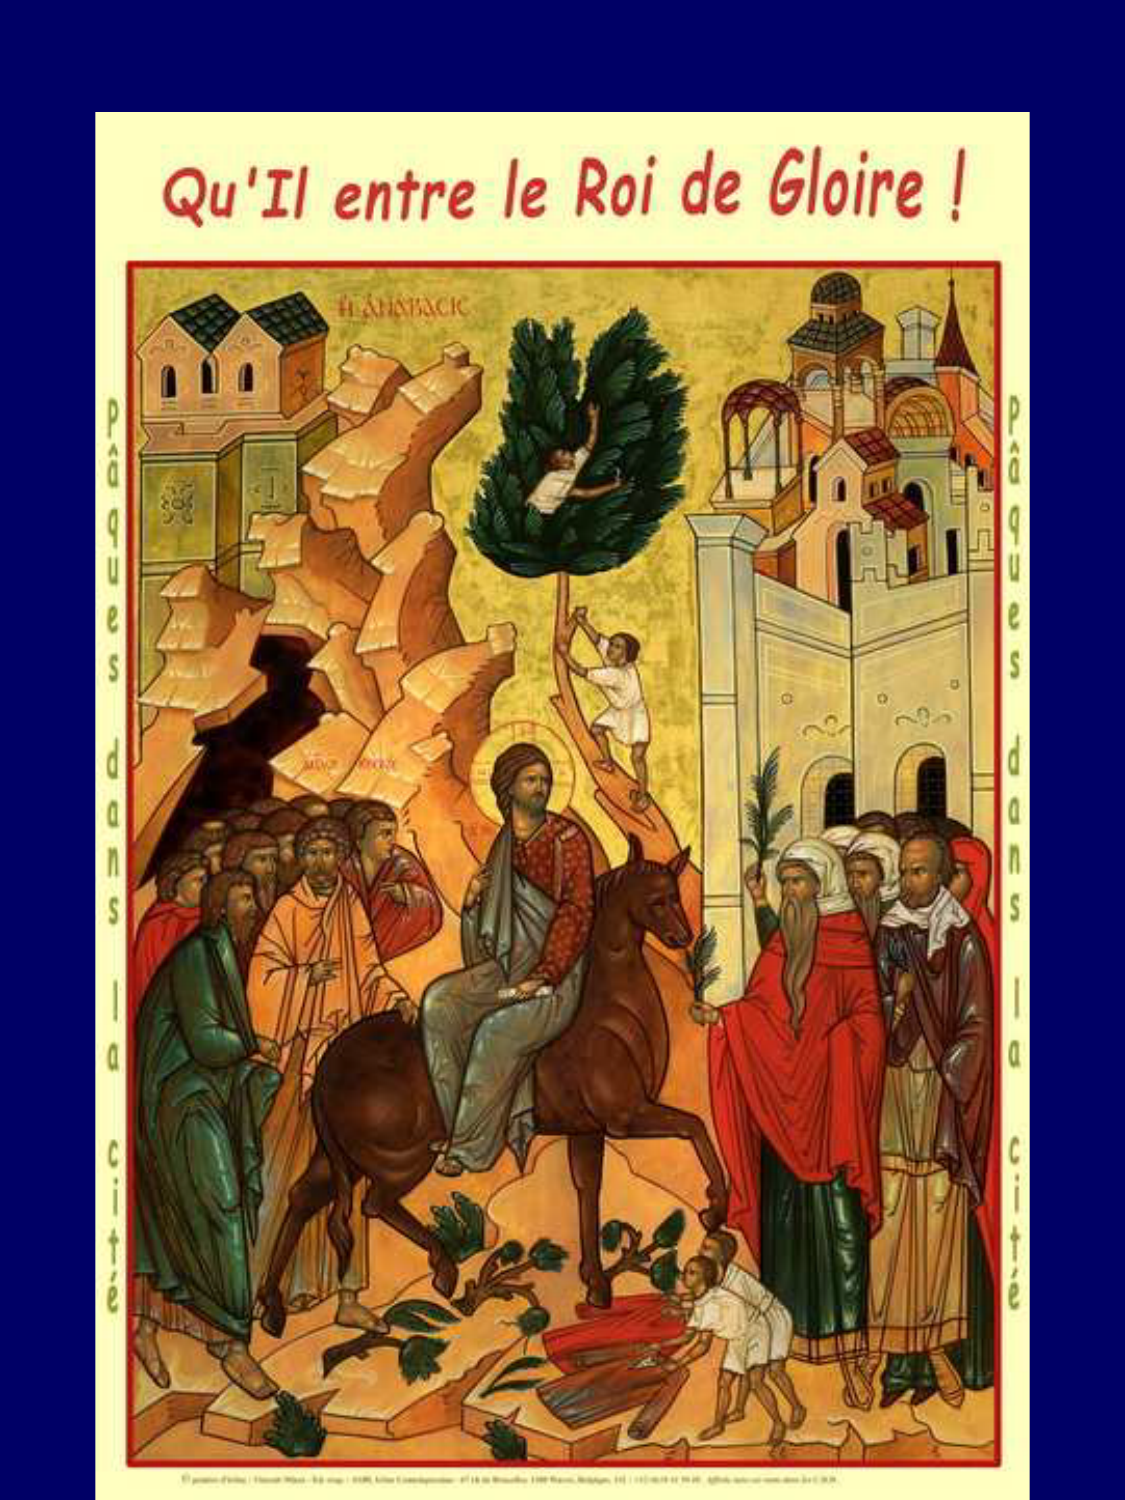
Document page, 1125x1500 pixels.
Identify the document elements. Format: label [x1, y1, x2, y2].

picture [95, 112, 1030, 1500]
